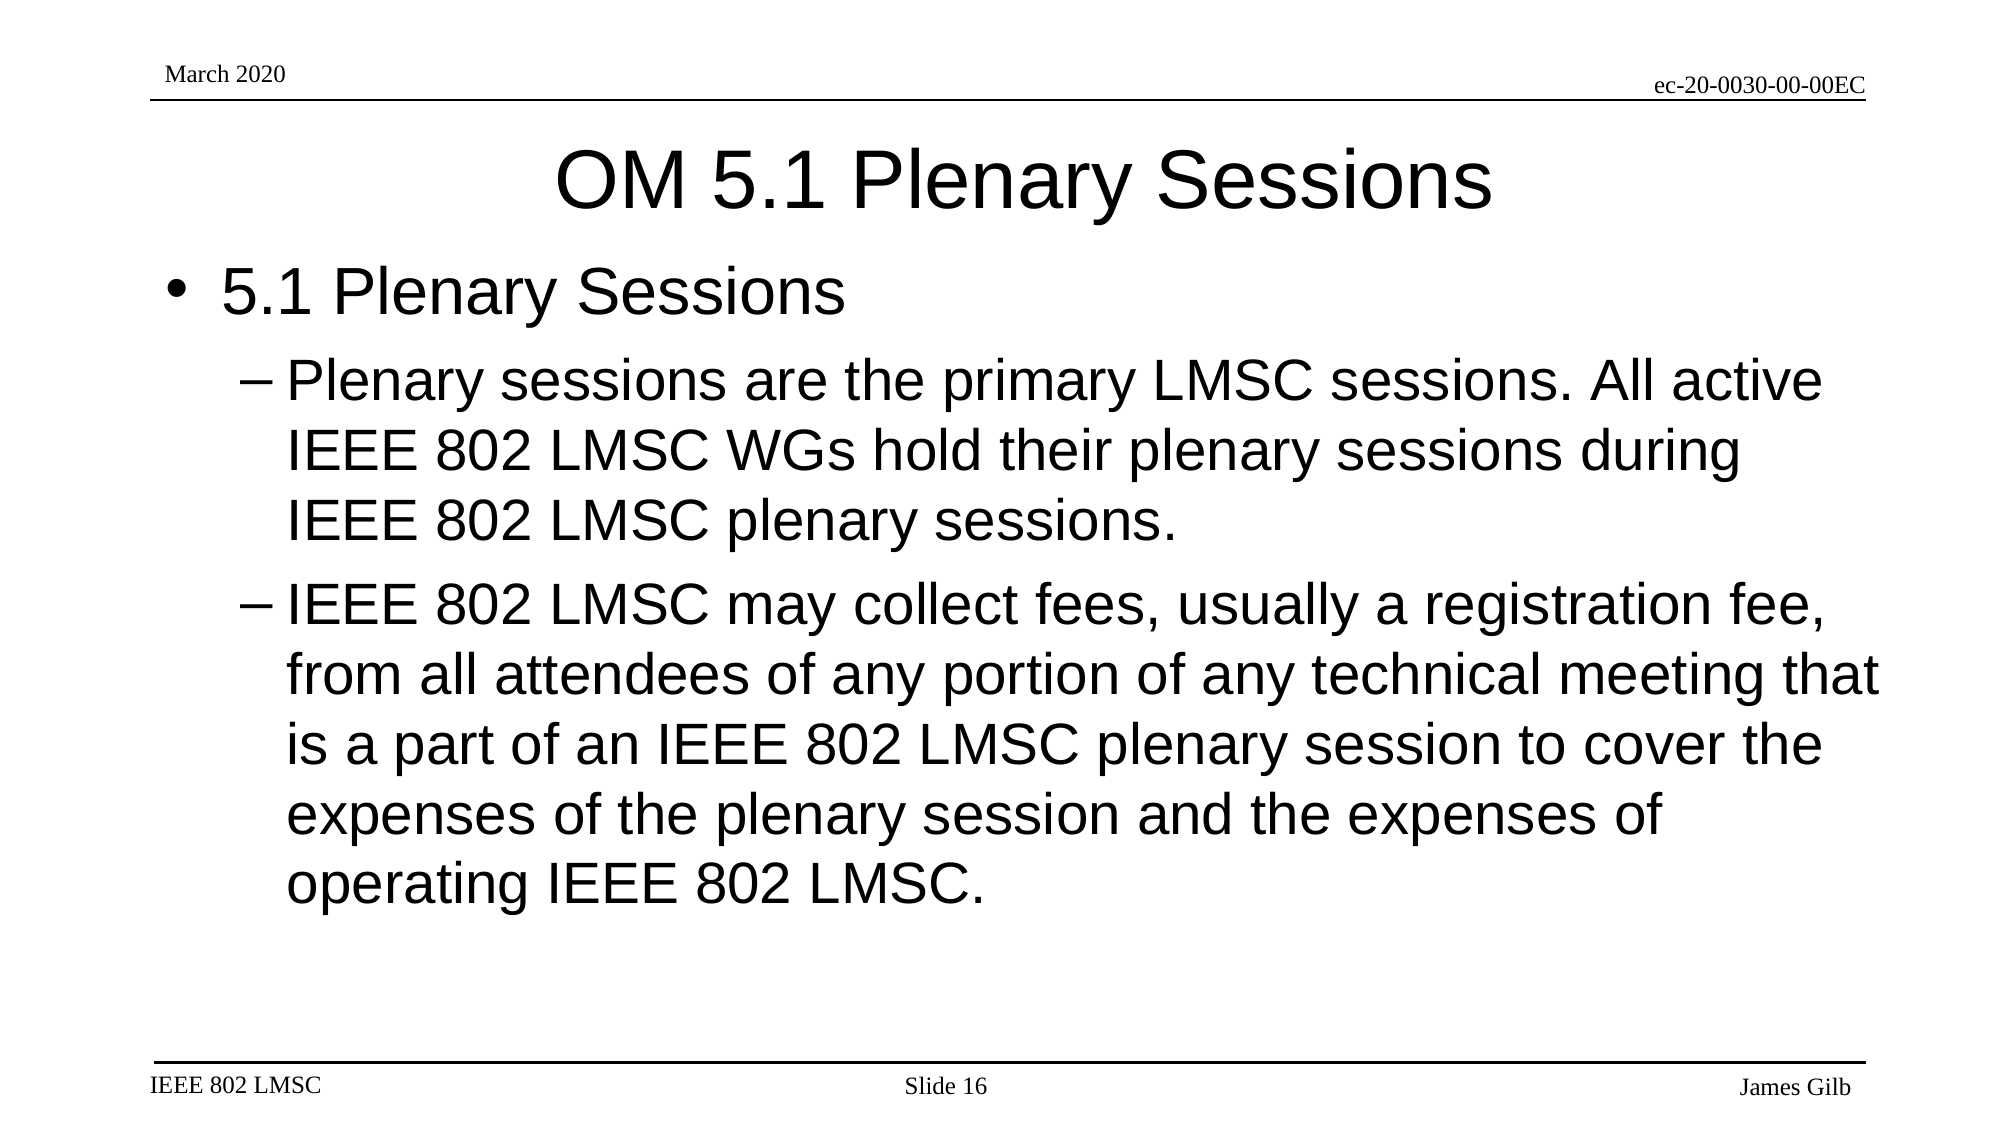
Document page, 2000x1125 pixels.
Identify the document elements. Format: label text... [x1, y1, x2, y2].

title OM 5.1 Plenary Sessions [149, 112, 1900, 238]
list 5.1 Plenary Sessions Plenary sessions are the primary LMSC sessions. All active IEEE 802 LMSC WGs hold their plenary sessions during IEEE 802 LMSC plenary sessions. IEEE 802 LMSC may collect fees, usually a registration fee, from all attendees of any portion of any technical meeting that is a part of an IEEE 802 LMSC plenary session to cover the expenses of the plenary session and the expenses of operating IEEE 802 LMSC. [150, 239, 1900, 1051]
